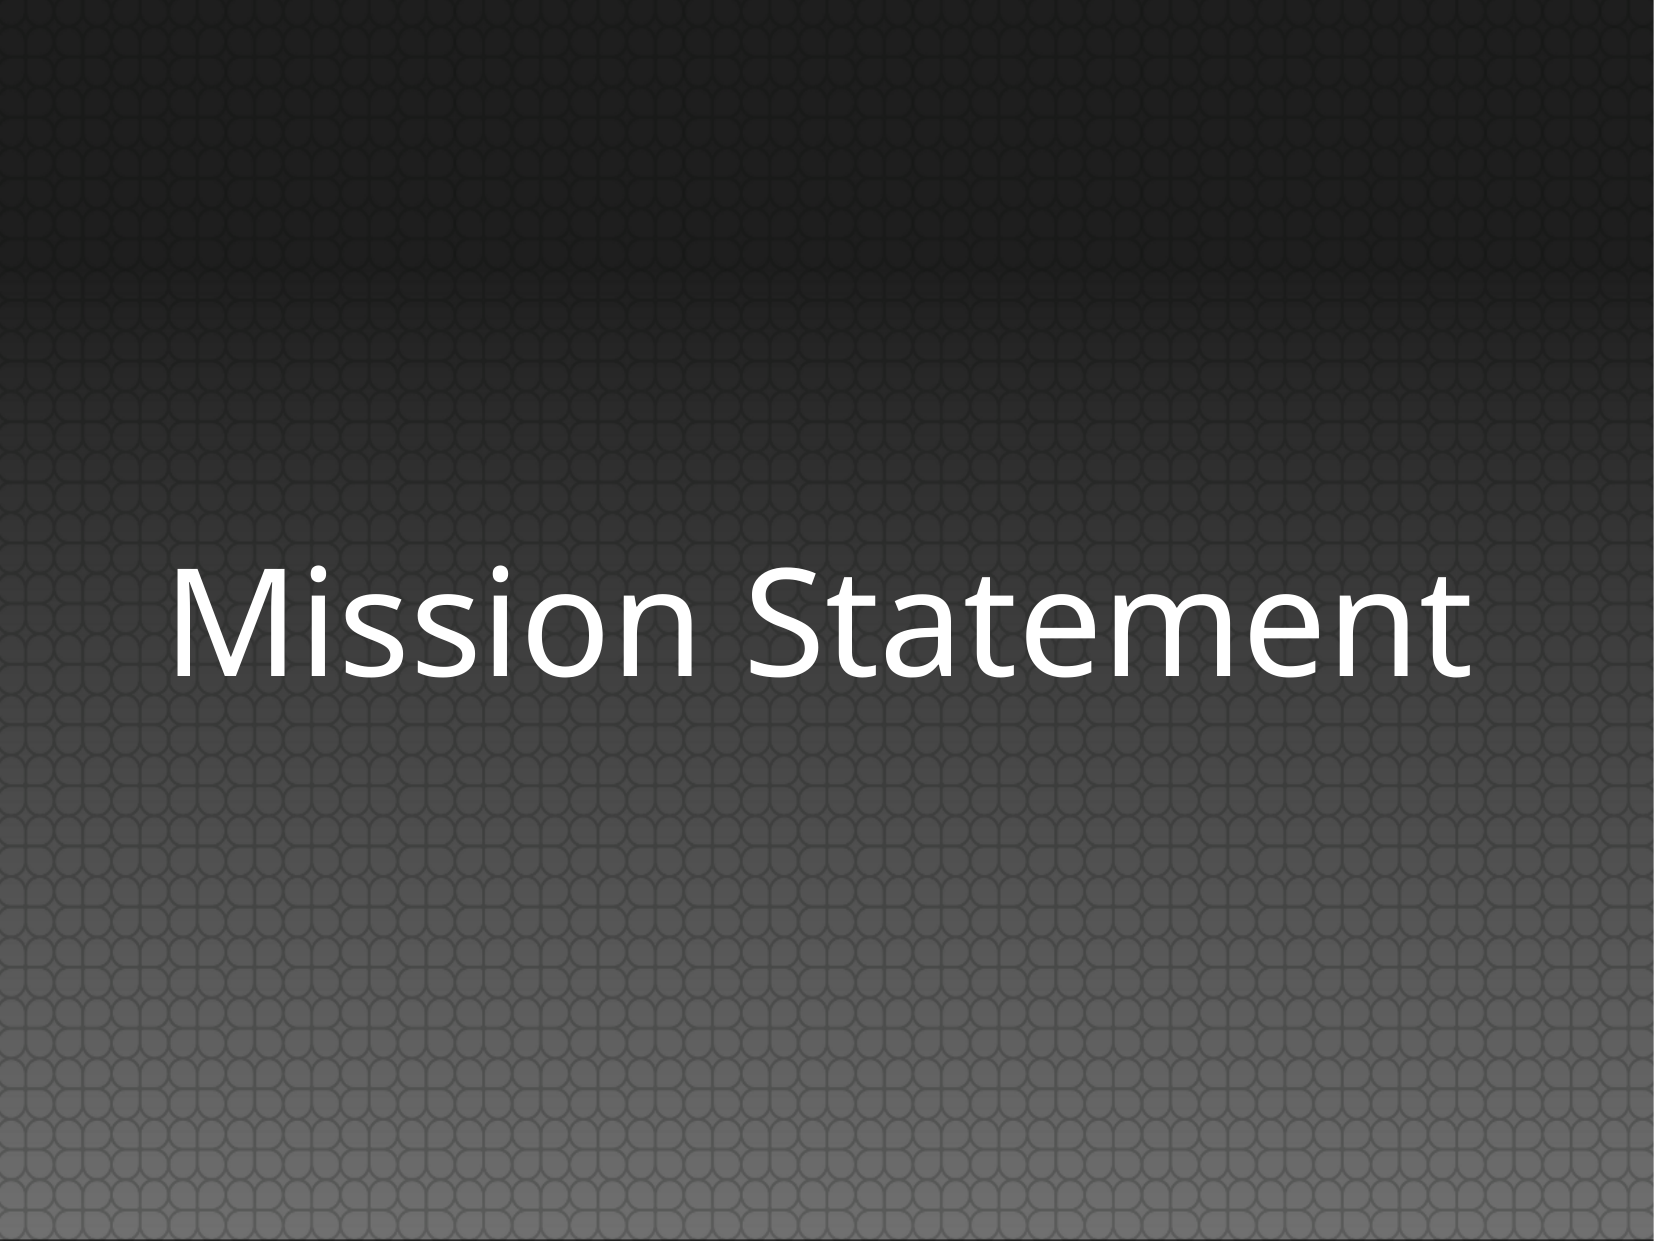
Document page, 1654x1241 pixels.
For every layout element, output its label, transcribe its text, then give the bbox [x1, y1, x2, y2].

picture [0, 0, 1654, 1241]
title Mission Statement [75, 525, 1564, 713]
